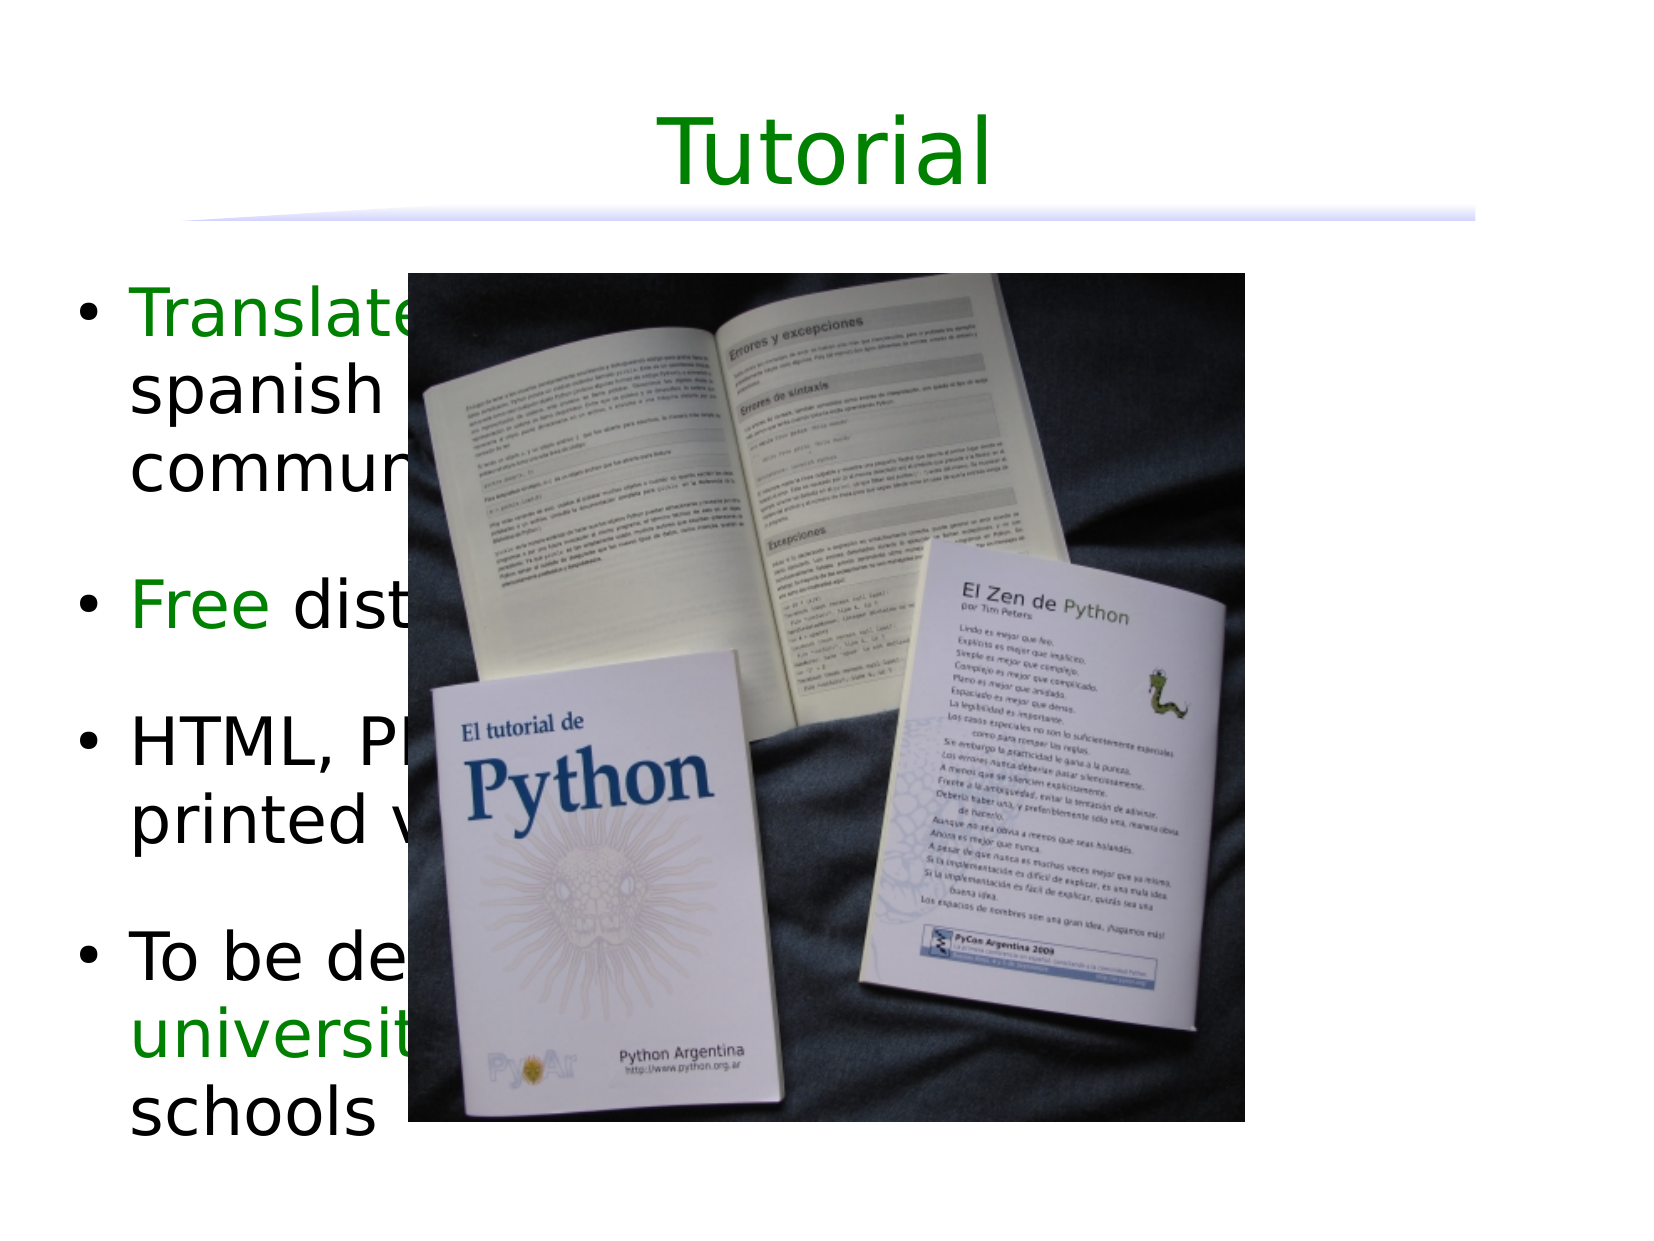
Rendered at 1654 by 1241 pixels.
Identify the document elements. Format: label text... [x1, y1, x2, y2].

list Translated to spanish by the community Free distribution HTML, PDF and printed versions To be delivered on universities and schools [59, 274, 809, 1152]
title Tutorial [82, 44, 1571, 262]
picture [408, 273, 1595, 1122]
